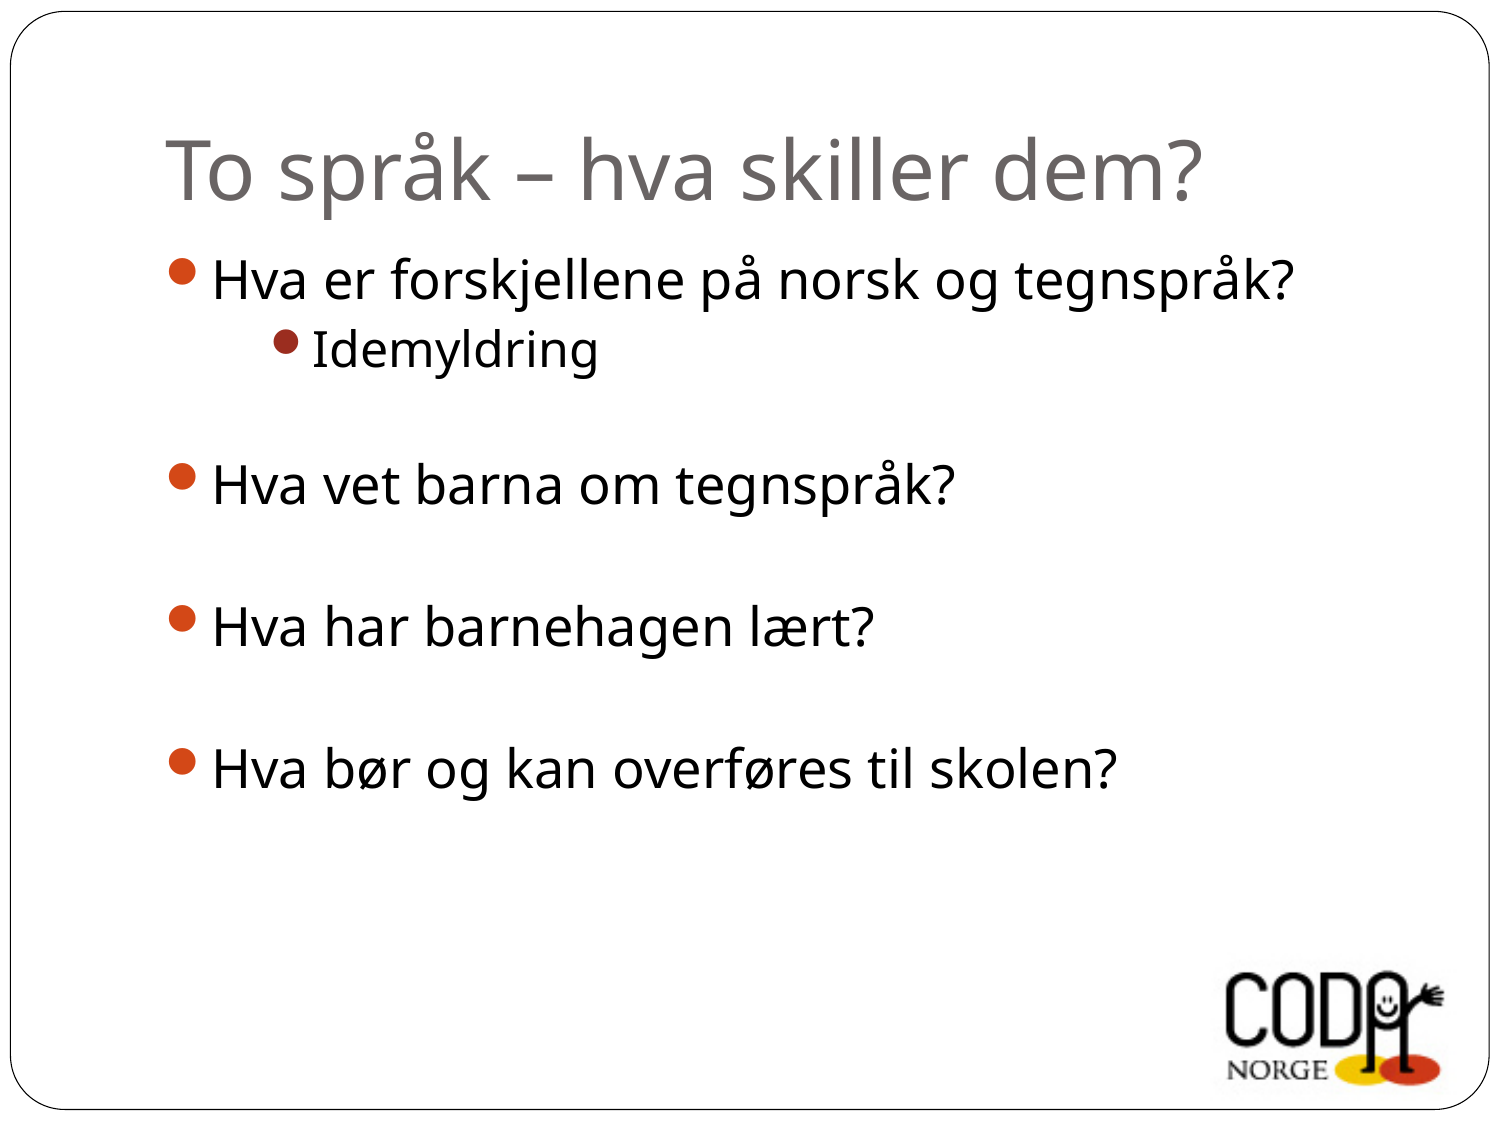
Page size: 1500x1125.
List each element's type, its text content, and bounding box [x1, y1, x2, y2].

list Hva er forskjellene på norsk og tegnspråk? Idemyldring Hva vet barna om tegnspråk? Hva har barnehagen lært? Hva bør og kan overføres til skolen? [150, 237, 1426, 988]
title To språk – hva skiller dem? [150, 45, 1426, 233]
picture [1210, 952, 1457, 1101]
